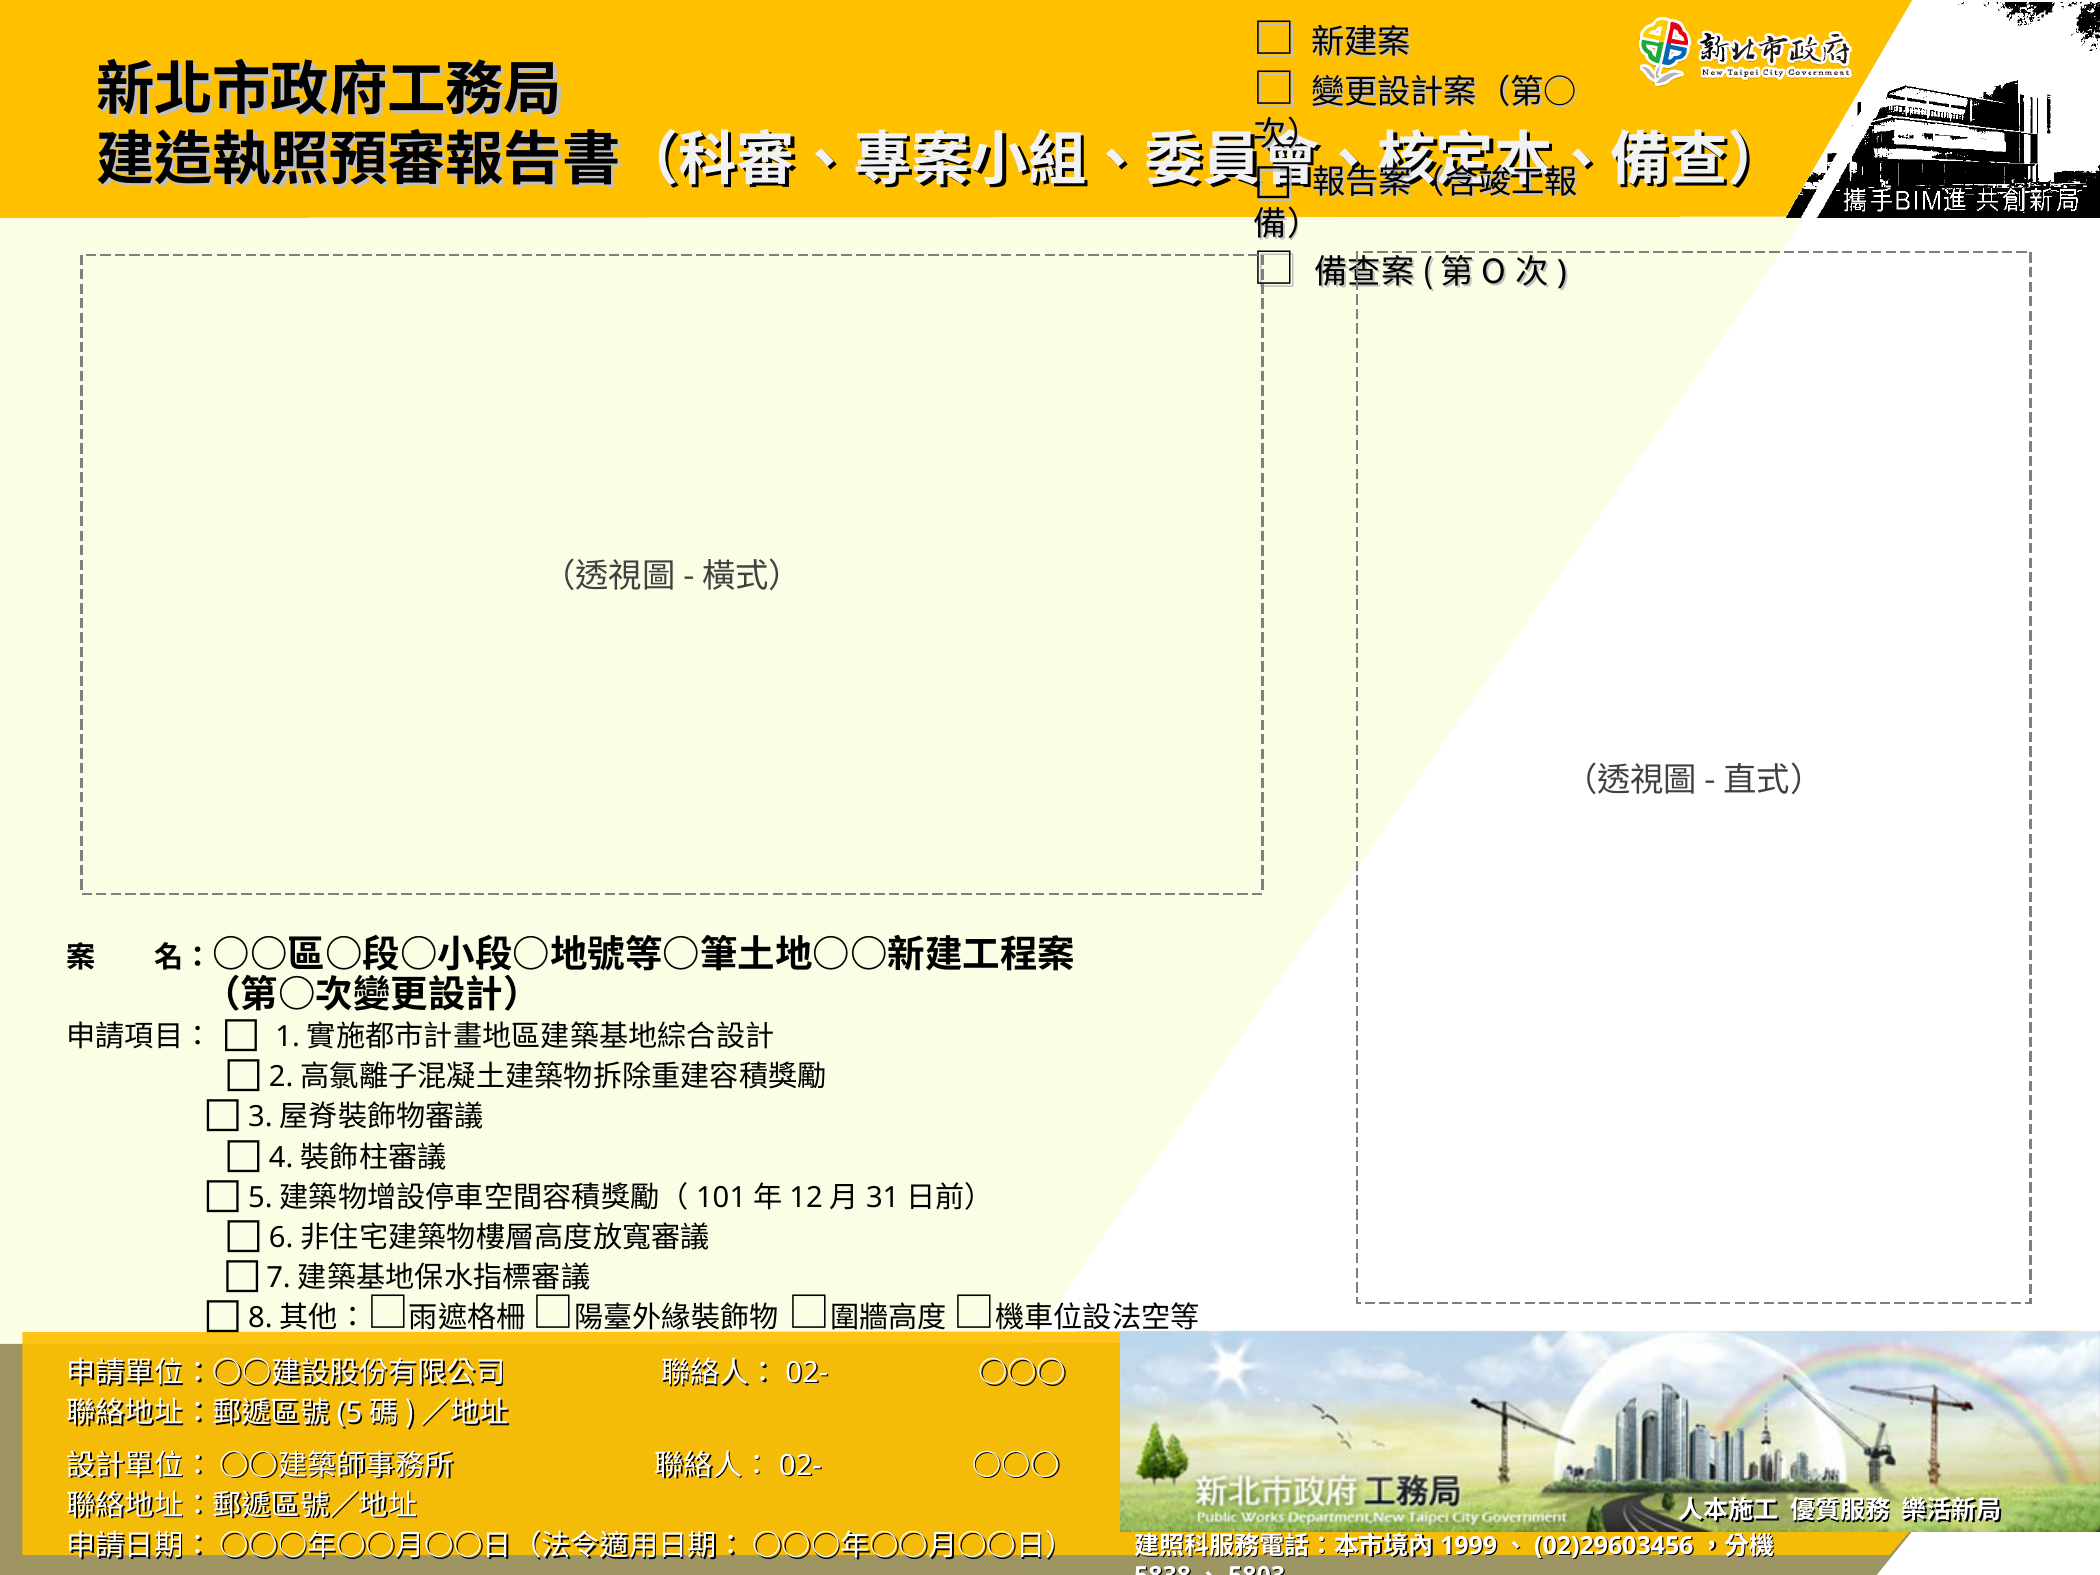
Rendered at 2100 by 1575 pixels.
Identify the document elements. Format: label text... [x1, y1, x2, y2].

picture [1609, 2, 2100, 218]
text_box □ 新建案 □ 變更設計案（第○次） □ 報告案（含竣工報備） □ 備查案(第O次) [1239, 4, 1629, 300]
text_box 人本施工 優質服務 樂活新局 [1664, 1486, 2066, 1532]
text_box [1629, 199, 1806, 252]
text_box 建照科服務電話：本市境內1999、(02)29603456，分機5838、5803 [1119, 1521, 1936, 1575]
text_box [0, 0, 1913, 1575]
text_box 新北市政府工務局 建造執照預審報告書（科審、專案小組、委員會、核定本、備查） [81, 43, 1239, 199]
picture [1120, 1331, 2100, 1532]
text_box （透視圖-直式） [1357, 252, 2031, 1304]
text_box （透視圖-橫式） [81, 254, 1263, 894]
text_box [1806, 88, 1861, 182]
text_box 案 名：○○區○段○小段○地號等○筆土地○○新建工程案 （第○次變更設計） 申請項目： □ 1.實施都市計畫地區建築基地綜合設計 □ 2.高氯離子混凝土建築物拆除重建容積獎勵 □ 3.屋脊裝飾物審議 □ 4.裝飾柱審議 □ 5.建築物增設停車空間容積獎勵（101年12月31日前） □ 6.非住宅建築物樓層高度放寬審議 □ 7.建築基地保水指標審議 □ 8.其他：□雨遮格柵 □陽臺外緣裝飾物 □圍牆高度 □機車位設法空等 申請單位：○○建設股份有限公司 聯絡人：02- ○○○ 聯絡地址：郵遞區號(5碼)／地址 設計單位： ○○建築師事務所 聯絡人：02- ○○○ 聯絡地址：郵遞區號／地址 申請日期： ○○○年○○月○○日（法令適用日期： ○○○年○○月○○日） [51, 927, 1322, 1569]
text_box 新北市政府工務局 建造執照預審報告書（科審、專案小組、委員會、核定本、備查） [1629, 88, 1806, 199]
